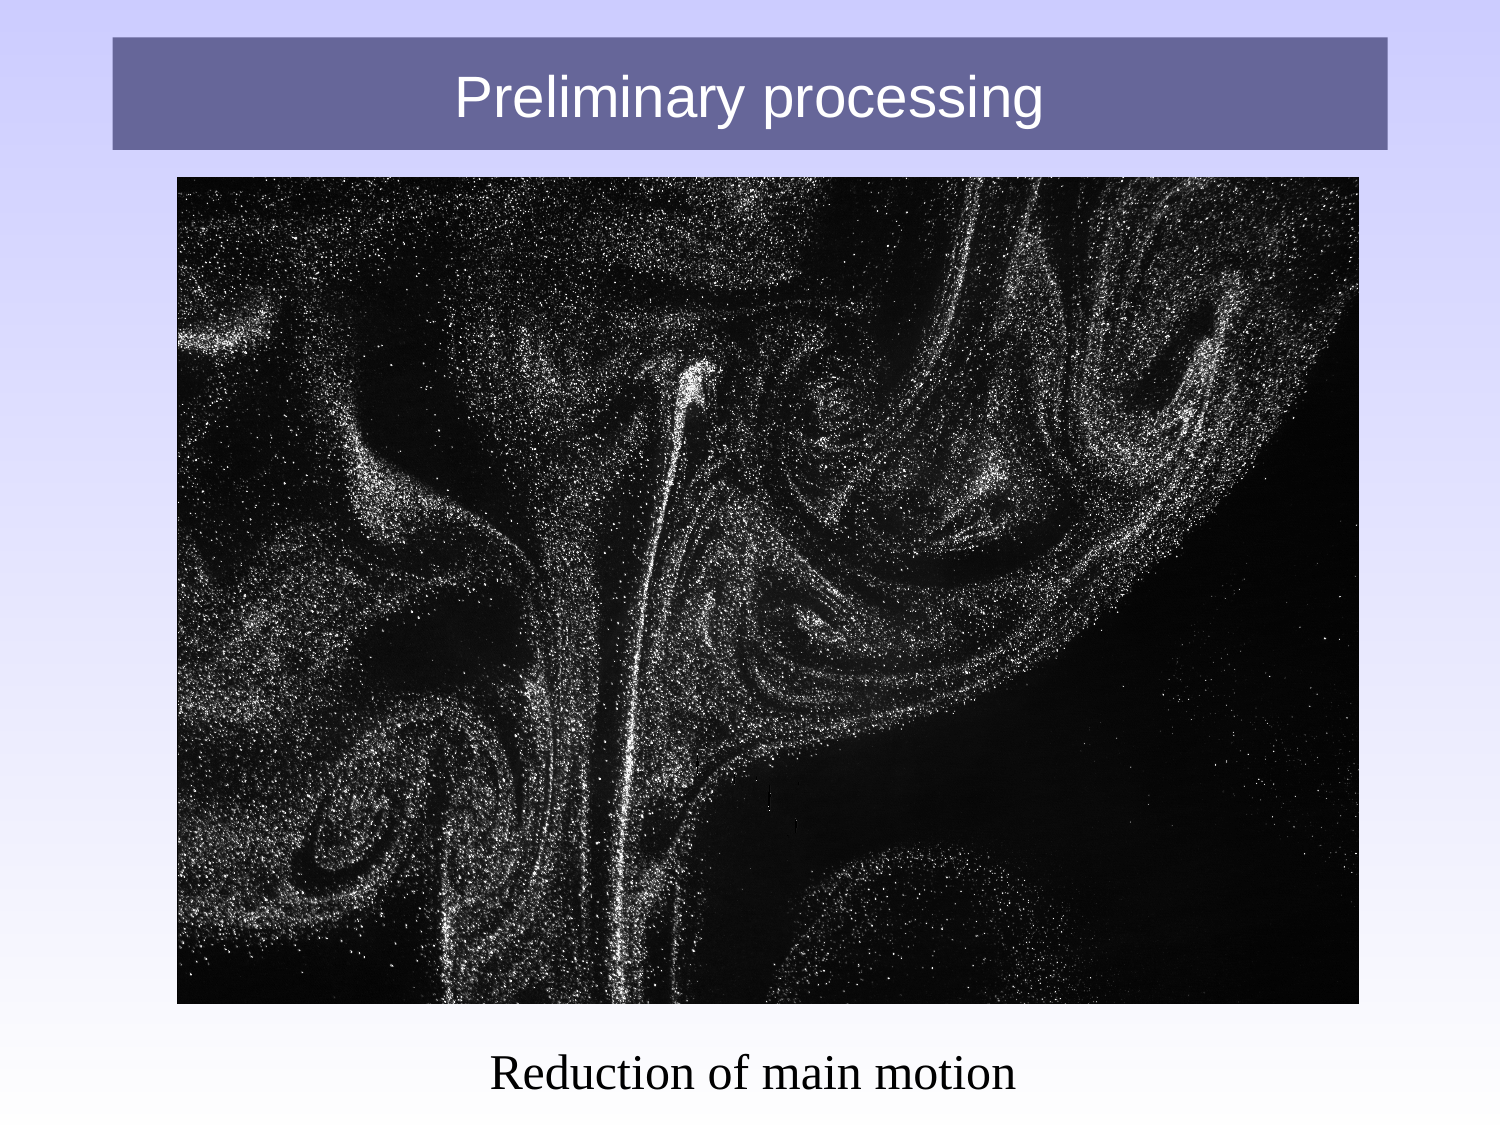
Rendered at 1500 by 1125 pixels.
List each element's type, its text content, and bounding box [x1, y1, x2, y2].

text_box Reduction of main motion [474, 1037, 1038, 1109]
picture [177, 177, 1359, 1004]
text_box Preliminary processing [112, 37, 1388, 150]
